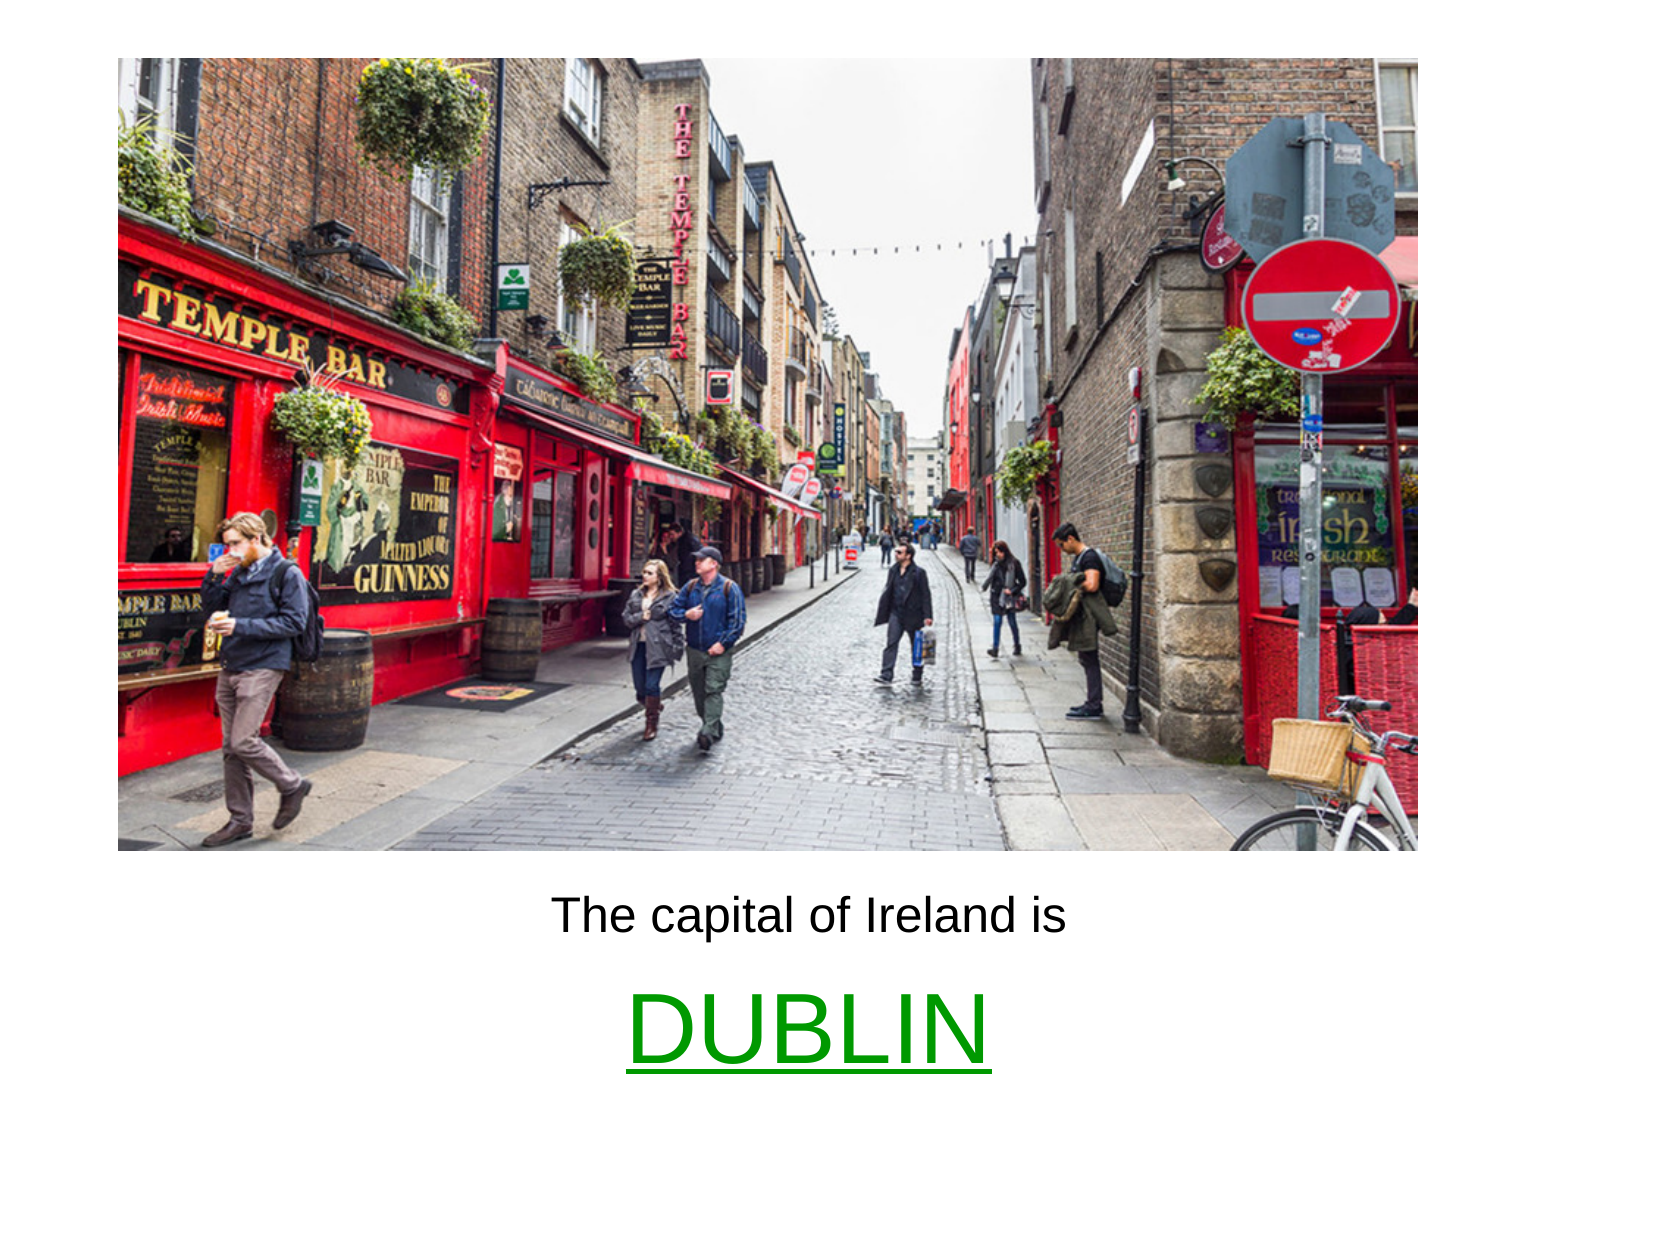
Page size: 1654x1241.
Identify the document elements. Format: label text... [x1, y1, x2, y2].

picture [118, 58, 1418, 814]
list The capital of Ireland is DUBLIN [118, 814, 1430, 1158]
